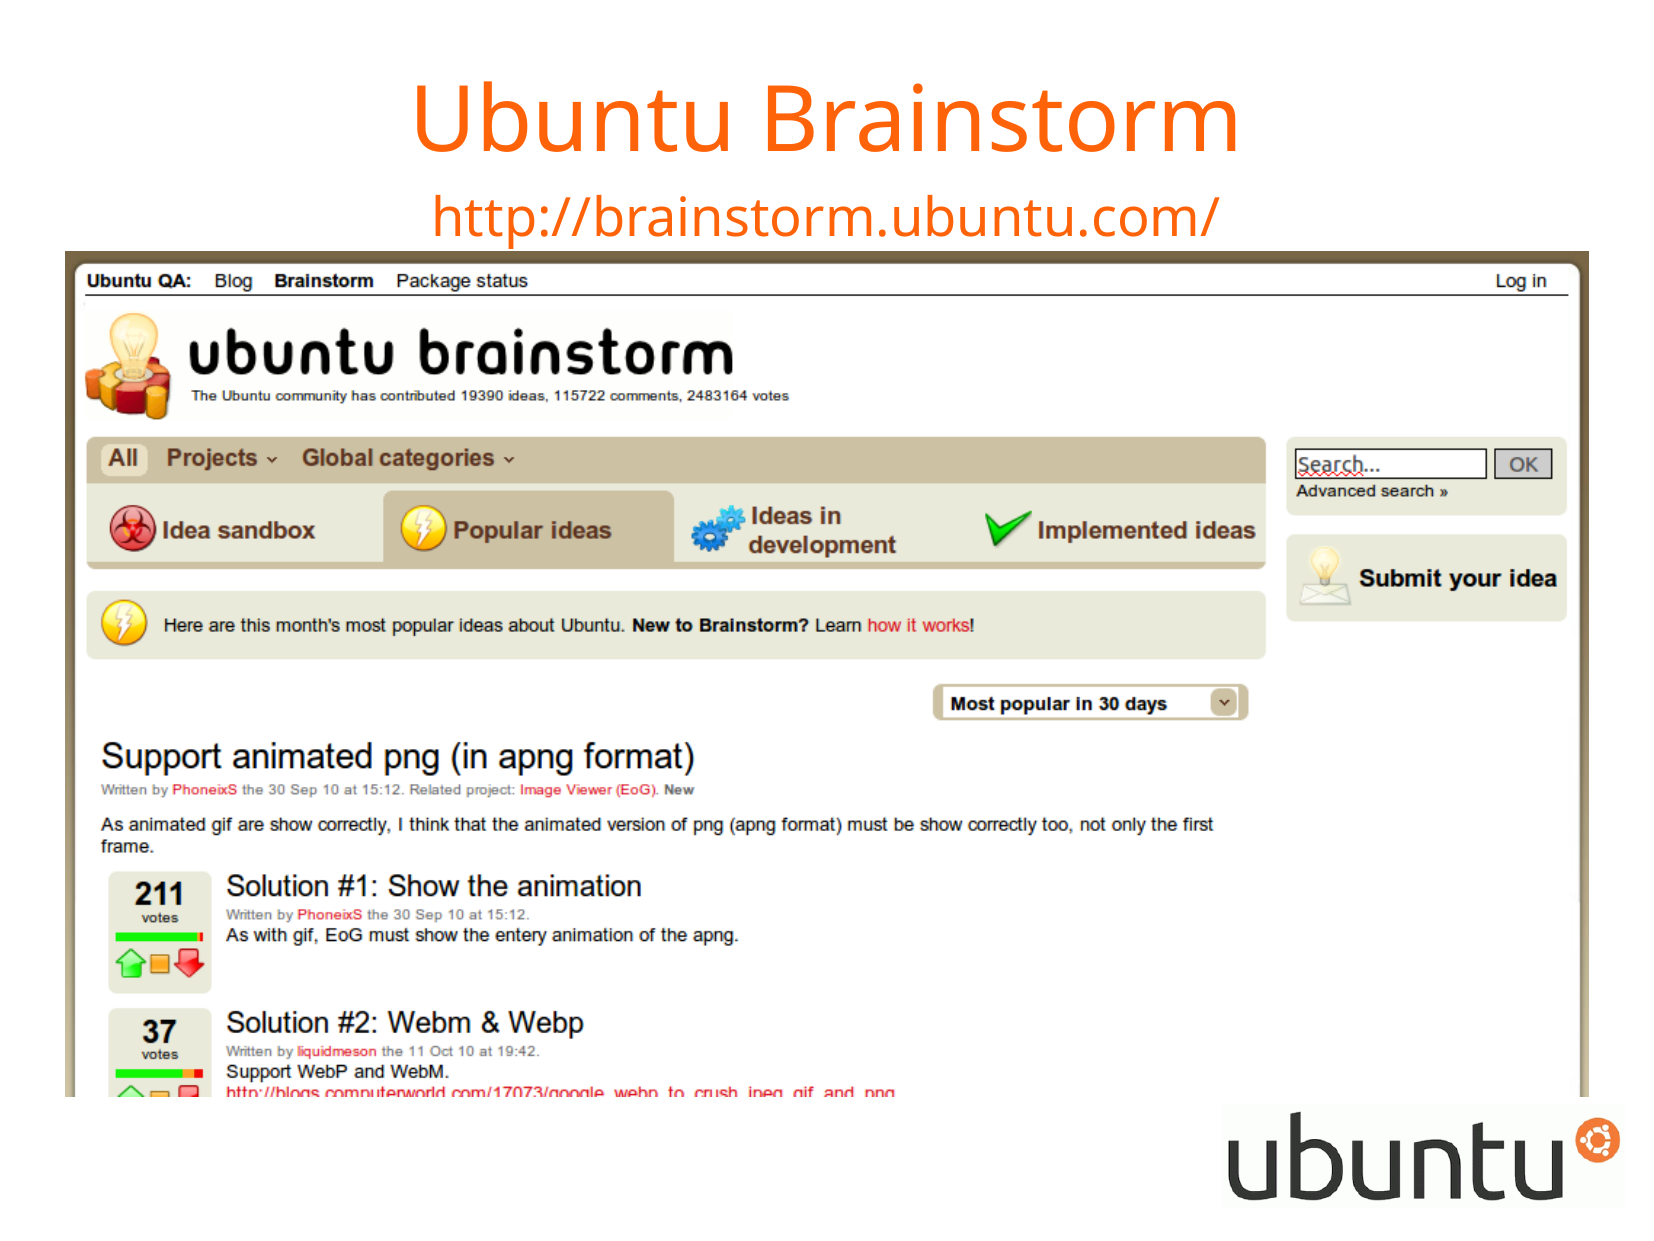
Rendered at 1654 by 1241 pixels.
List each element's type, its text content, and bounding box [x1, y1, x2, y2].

title Ubuntu Brainstorm http://brainstorm.ubuntu.com/ [82, 49, 1571, 251]
picture [1222, 1104, 1625, 1208]
picture [65, 251, 1589, 1097]
